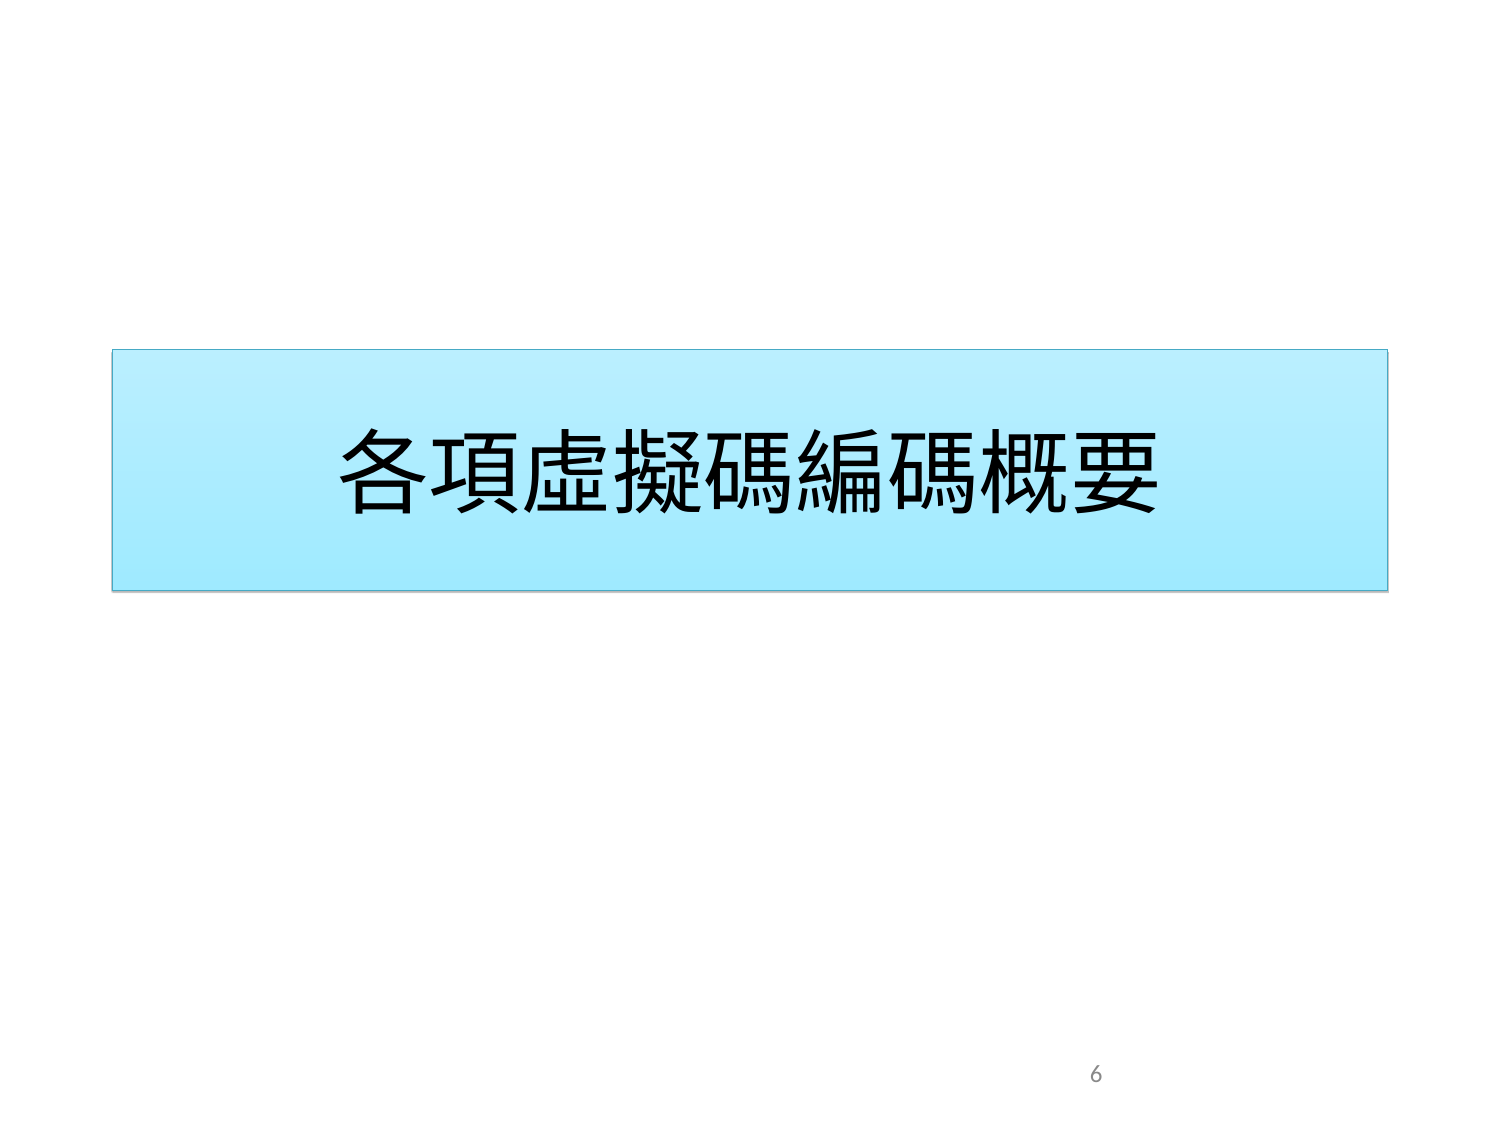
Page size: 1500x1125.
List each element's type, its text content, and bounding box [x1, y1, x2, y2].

title 各項虛擬碼編碼概要 [112, 349, 1388, 591]
text_box 6 [1074, 1042, 1426, 1103]
